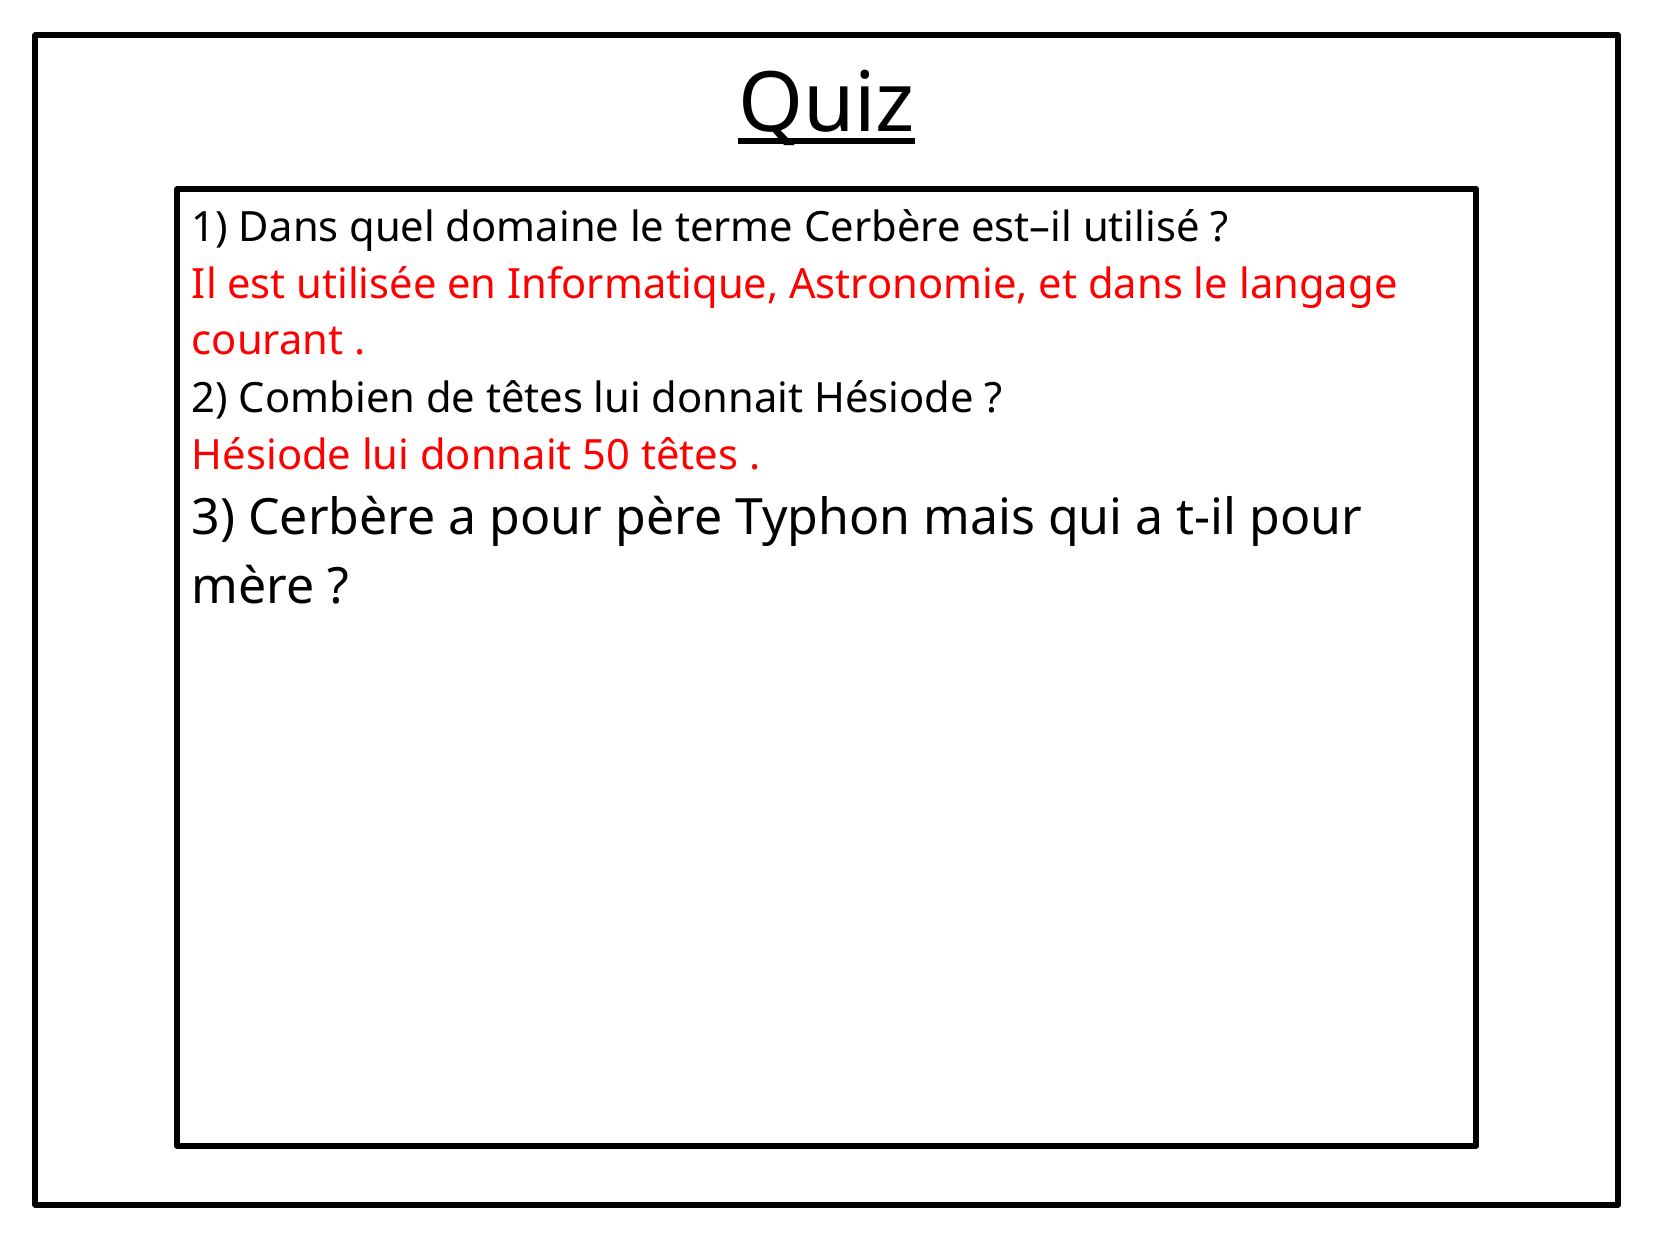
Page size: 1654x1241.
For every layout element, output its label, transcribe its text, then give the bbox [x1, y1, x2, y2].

text_box Quiz [0, 35, 1654, 189]
text_box 1) Dans quel domaine le terme Cerbère est–il utilisé ? Il est utilisée en Informatique, Astronomie, et dans le langage courant . 2) Combien de têtes lui donnait Hésiode ? Hésiode lui donnait 50 têtes . 3) Cerbère a pour père Typhon mais qui a t-il pour mère ? [177, 188, 1477, 1146]
